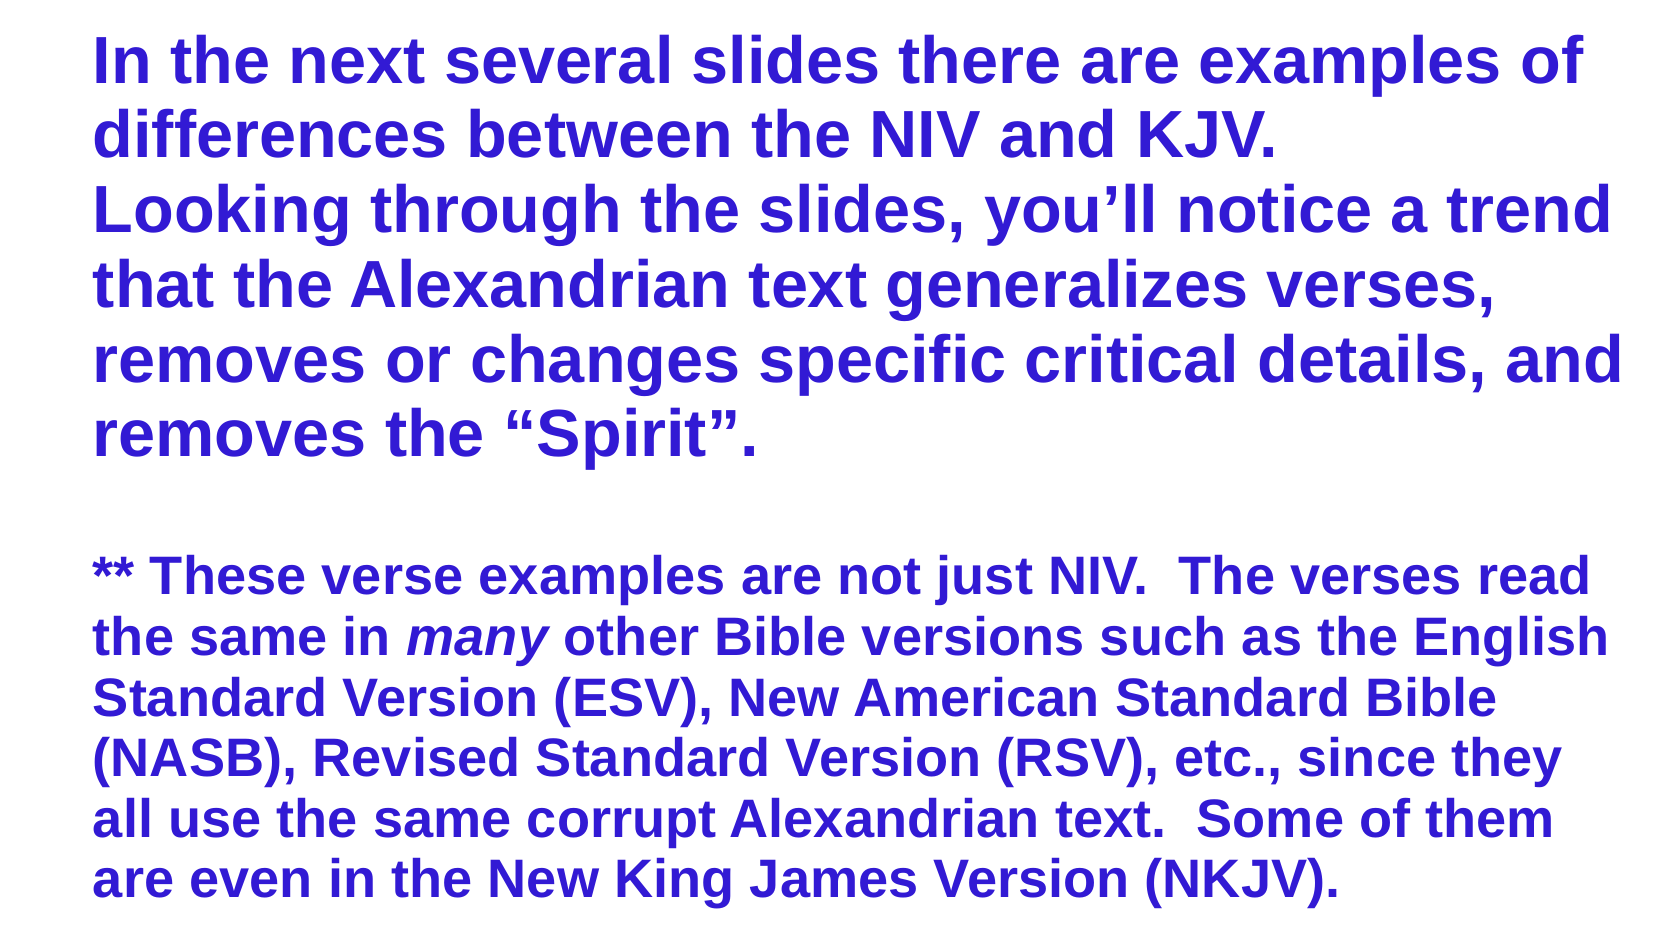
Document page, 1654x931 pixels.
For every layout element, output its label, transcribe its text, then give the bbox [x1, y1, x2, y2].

text_box In the next several slides there are examples of differences between the NIV and KJV. Looking through the slides, you’ll notice a trend that the Alexandrian text generalizes verses, removes or changes specific critical details, and removes the “Spirit”. ** These verse examples are not just NIV. The verses read the same in many other Bible versions such as the English Standard Version (ESV), New American Standard Bible (NASB), Revised Standard Version (RSV), etc., since they all use the same corrupt Alexandrian text. Some of them are even in the New King James Version (NKJV). [78, 15, 1651, 917]
